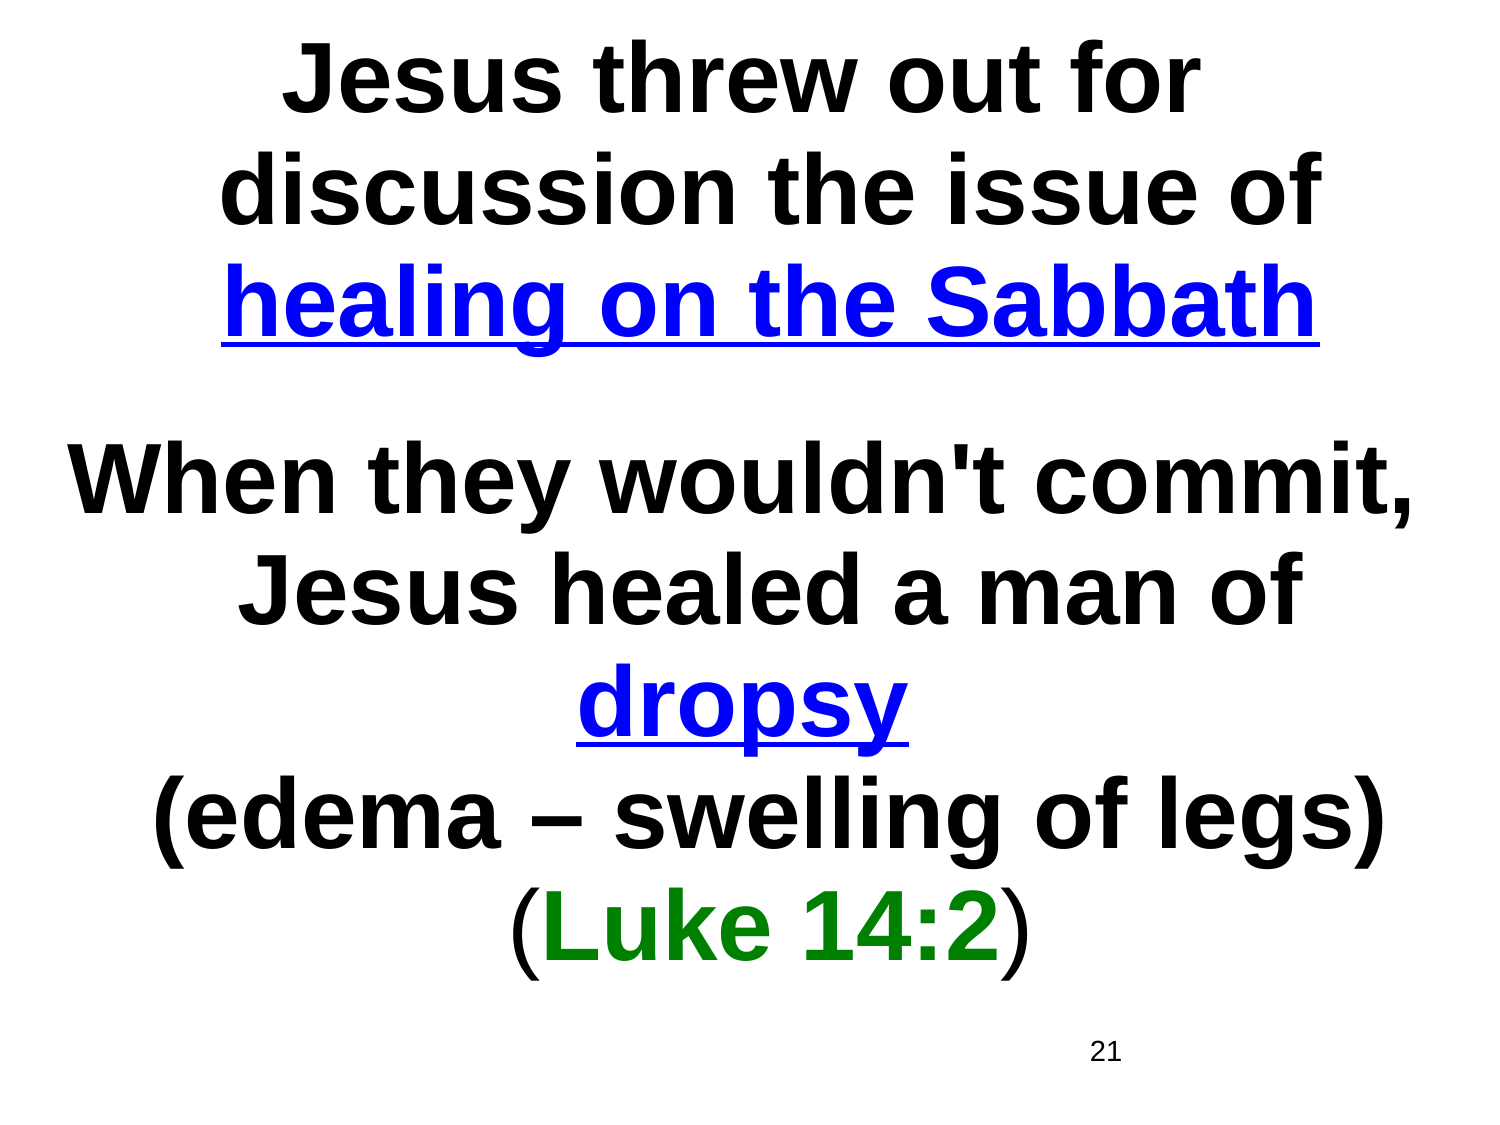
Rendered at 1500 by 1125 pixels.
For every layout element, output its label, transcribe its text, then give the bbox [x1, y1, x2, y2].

text_box Jesus threw out for discussion the issue of healing on the Sabbath When they wouldn't commit, Jesus healed a man of dropsy (edema – swelling of legs) (Luke 14:2) [30, 15, 1456, 1125]
